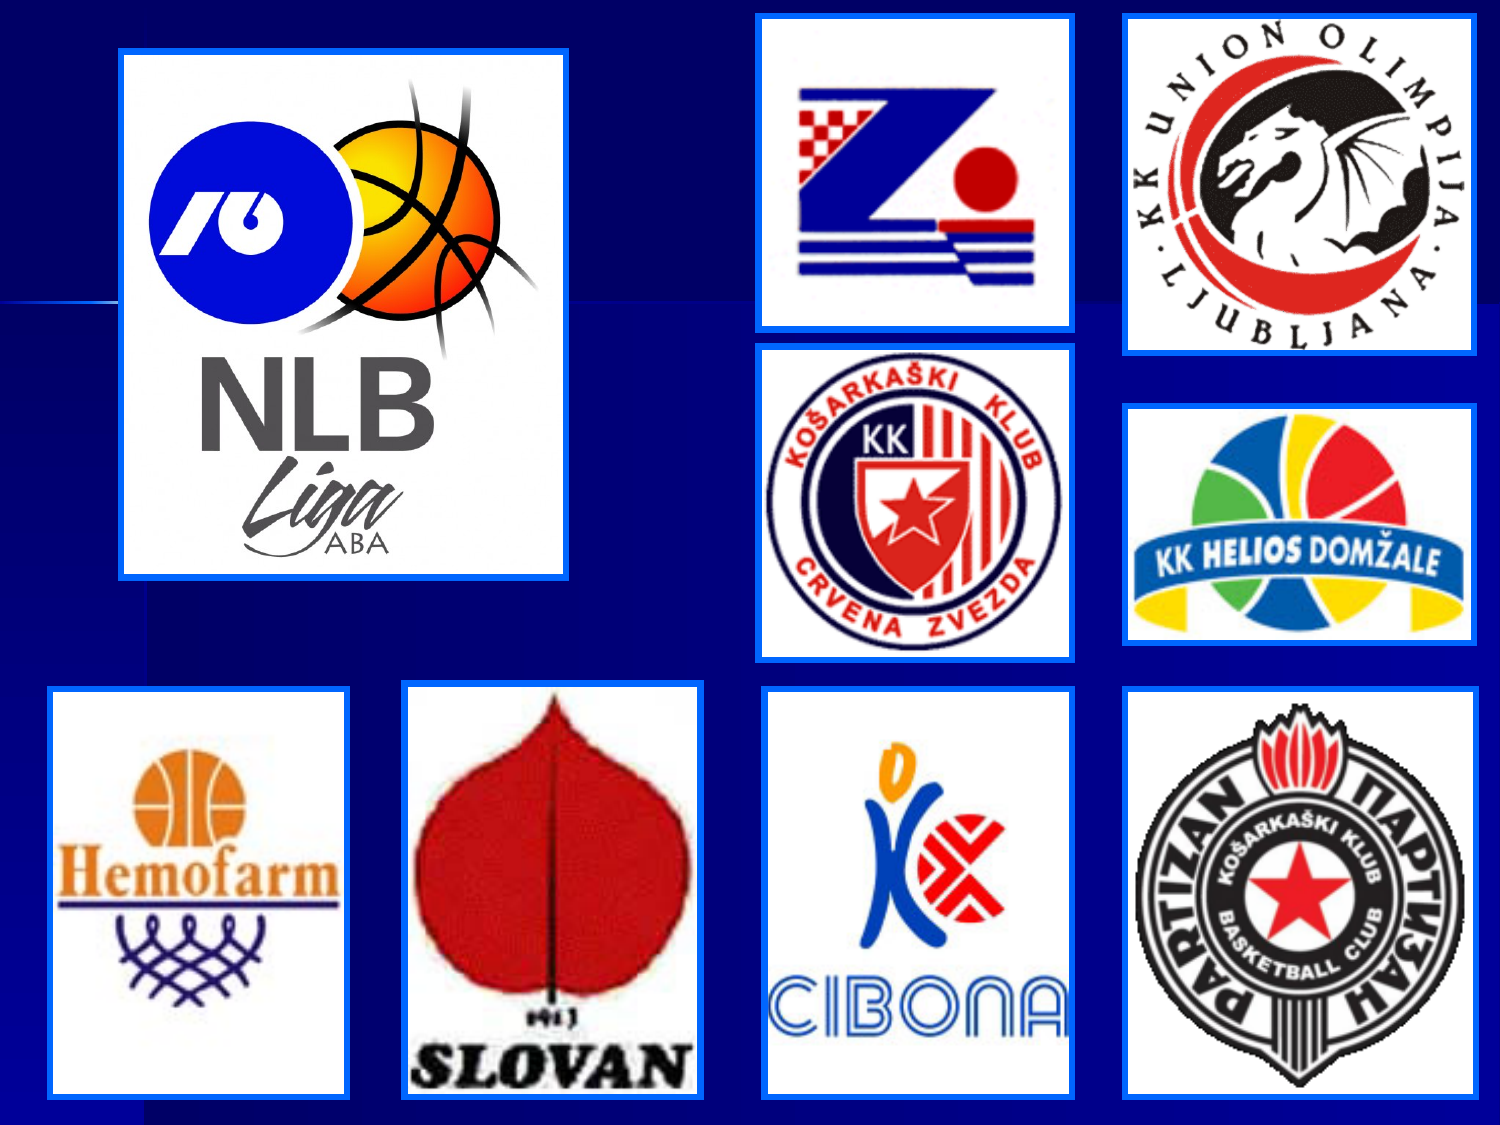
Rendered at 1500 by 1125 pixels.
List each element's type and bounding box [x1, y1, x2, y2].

picture [1128, 19, 1471, 351]
picture [1128, 408, 1471, 641]
picture [761, 19, 1069, 327]
picture [53, 692, 344, 1094]
picture [761, 349, 1069, 657]
picture [767, 692, 1069, 1094]
picture [1128, 692, 1473, 1094]
picture [407, 686, 698, 1094]
picture [123, 54, 563, 575]
